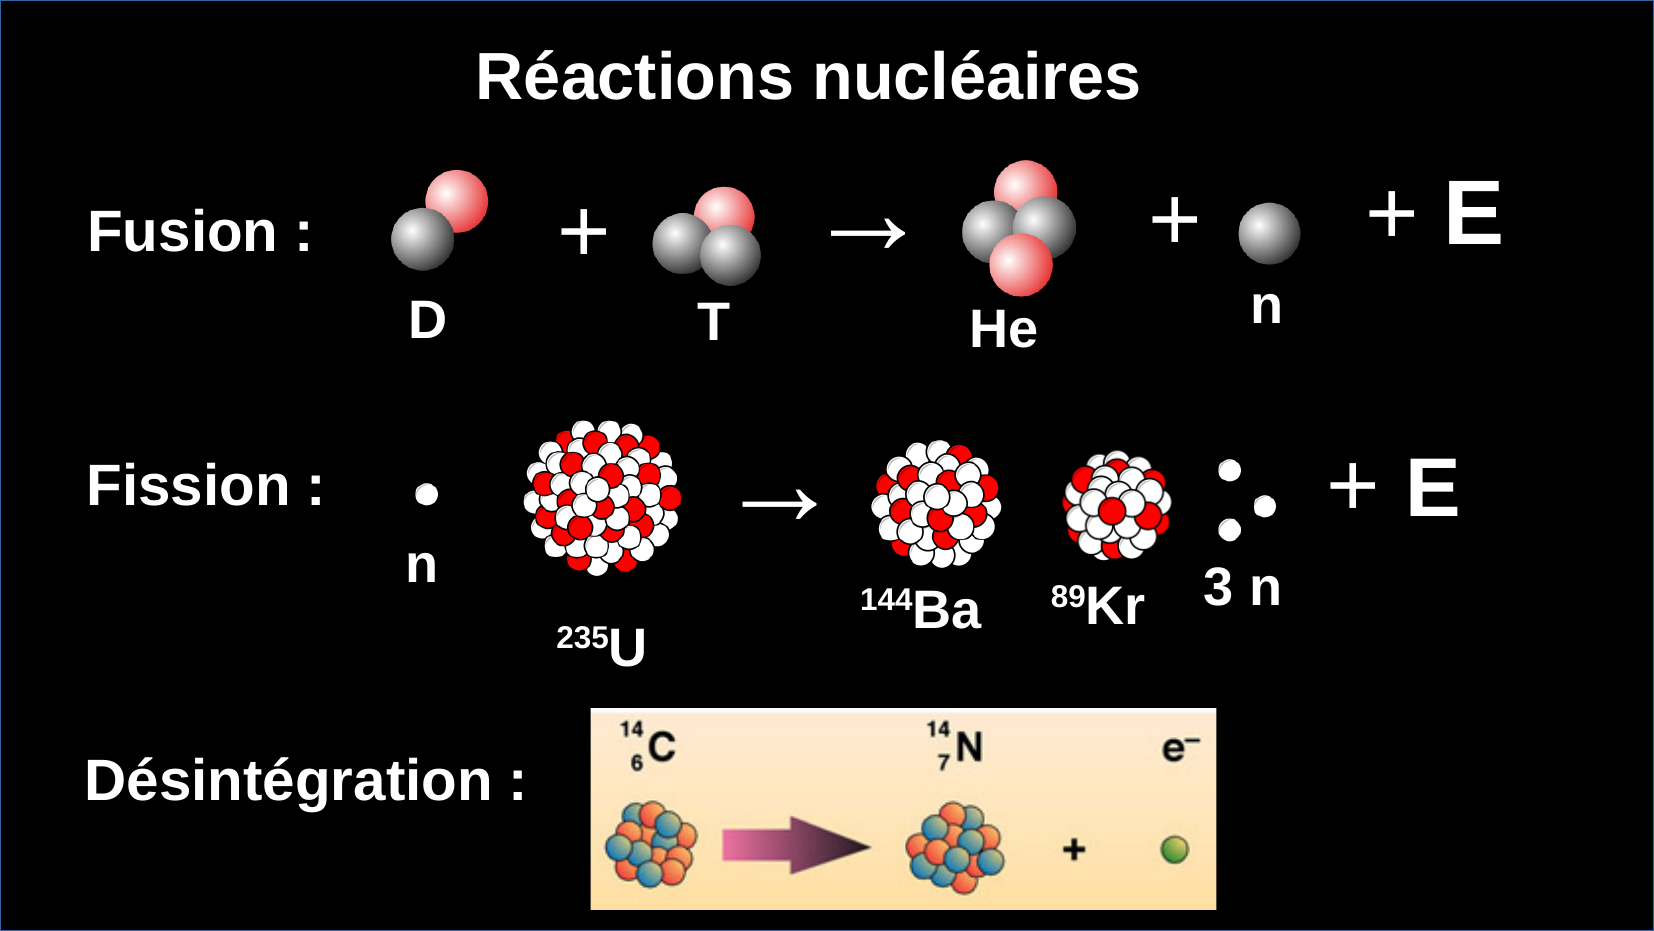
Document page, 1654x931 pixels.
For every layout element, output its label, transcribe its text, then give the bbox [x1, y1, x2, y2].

title Fission : [17, 395, 396, 575]
title + [501, 165, 668, 296]
picture [366, 129, 511, 284]
title + E [1352, 147, 1518, 278]
text_box [0, 0, 1654, 931]
title n [383, 530, 461, 597]
picture [590, 708, 1217, 910]
picture [510, 395, 697, 603]
picture [938, 141, 1094, 325]
title → [696, 413, 863, 552]
picture [1204, 442, 1288, 525]
title Fusion : [11, 141, 383, 321]
title T [673, 277, 756, 367]
picture [1043, 442, 1182, 573]
title → [785, 143, 951, 282]
picture [401, 466, 449, 514]
title 235U [531, 587, 674, 709]
title 144Ba [850, 549, 993, 671]
title He [944, 283, 1063, 374]
title + [1092, 153, 1258, 284]
title + E [1311, 419, 1477, 550]
picture [863, 431, 1016, 585]
title D [383, 283, 473, 356]
title 3 n [1181, 525, 1306, 647]
picture [668, 165, 772, 296]
picture [1258, 188, 1321, 284]
title Réactions nucléaires [0, 0, 1630, 166]
title 89Kr [1027, 545, 1170, 667]
title n [1228, 271, 1306, 338]
title Désintégration : [64, 690, 550, 870]
